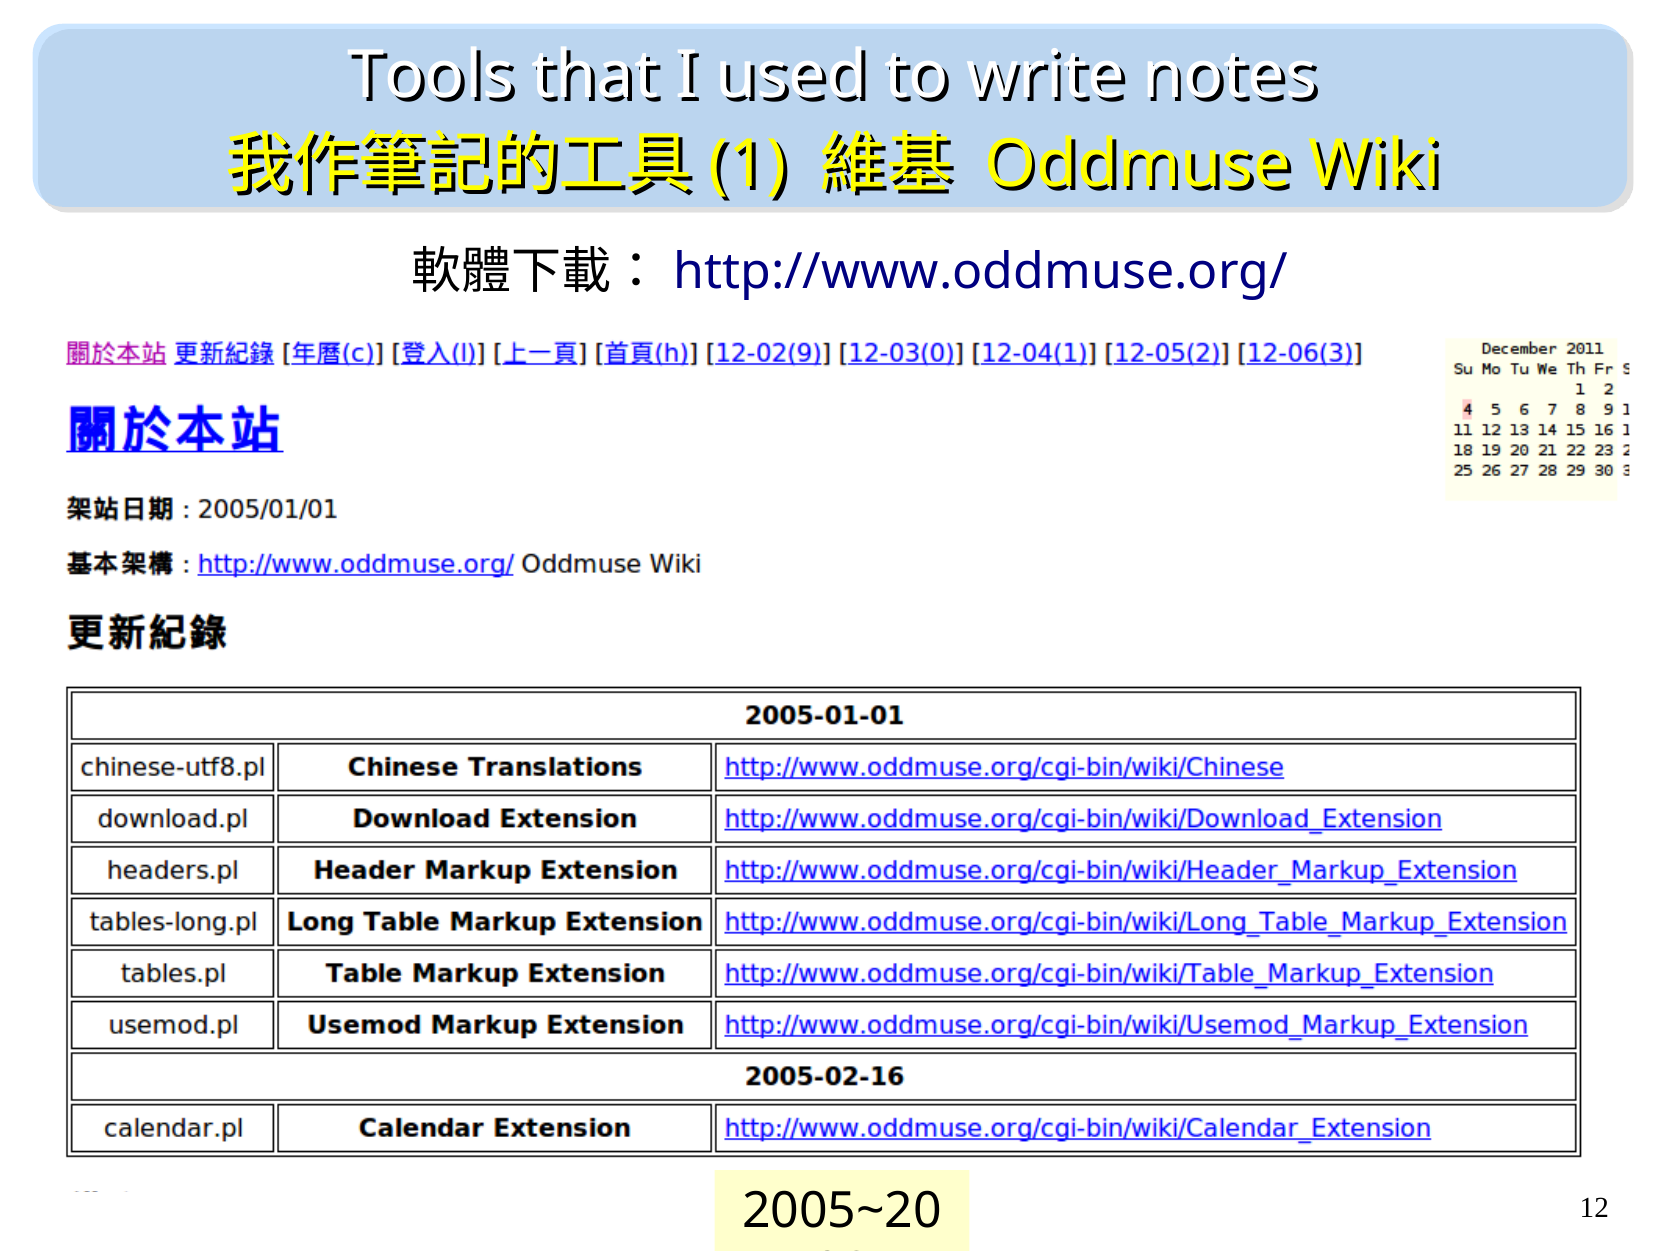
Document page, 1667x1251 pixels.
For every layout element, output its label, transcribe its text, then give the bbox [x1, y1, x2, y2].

text_box 軟體下載：http://www.oddmuse.org/ [354, 231, 1359, 307]
title Tools that I used to write notes 我作筆記的工具(1) 維基 Oddmuse Wiki [0, 21, 1667, 201]
text_box 2005~2008 [714, 1170, 970, 1246]
text_box [45, 201, 1615, 207]
picture [54, 326, 1630, 1192]
